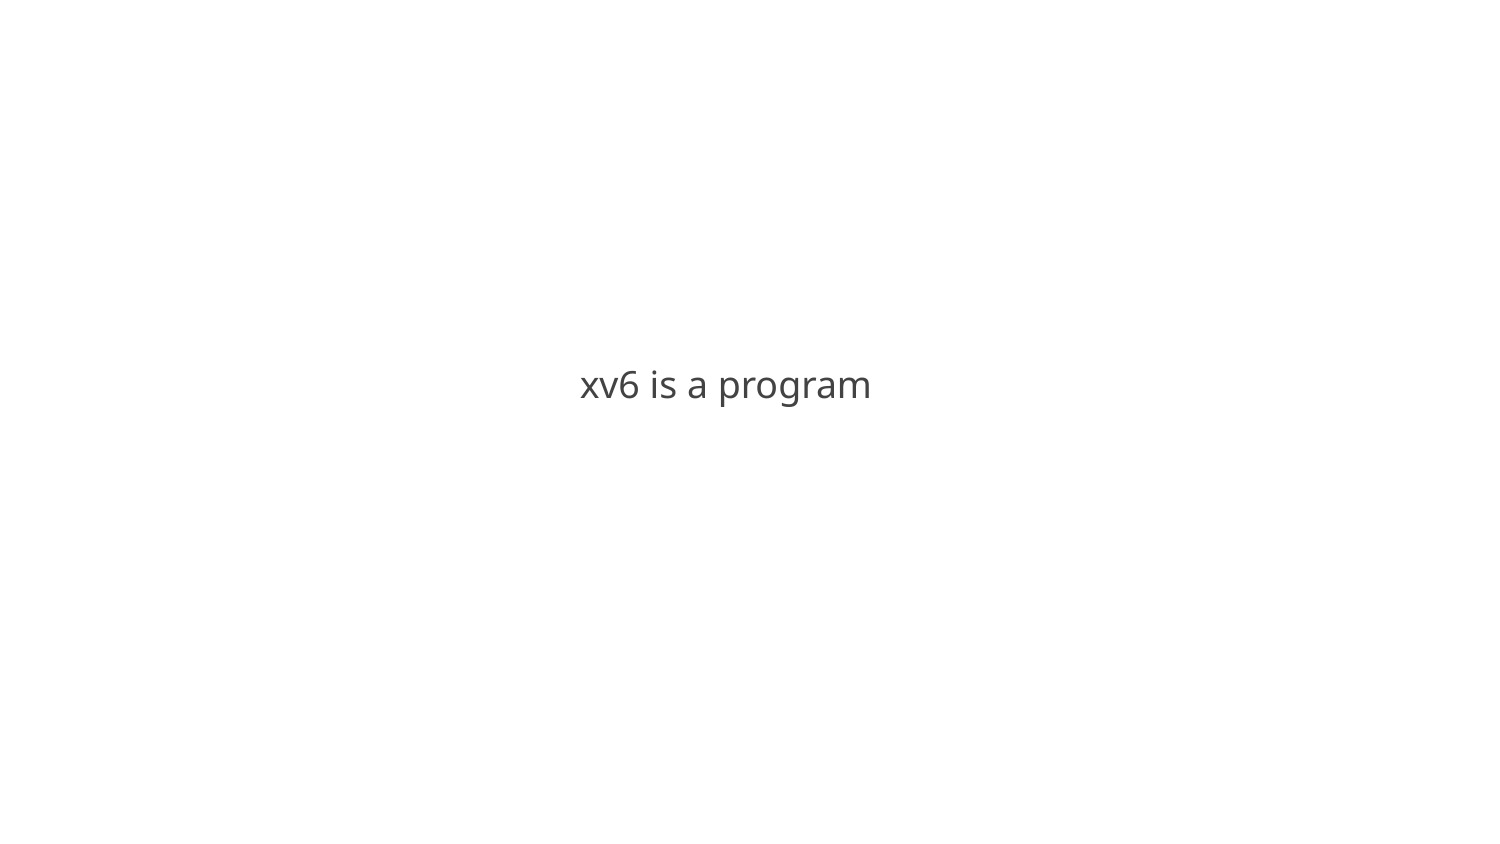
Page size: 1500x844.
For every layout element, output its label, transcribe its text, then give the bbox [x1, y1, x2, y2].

text_box xv6 is a program [482, 324, 970, 442]
